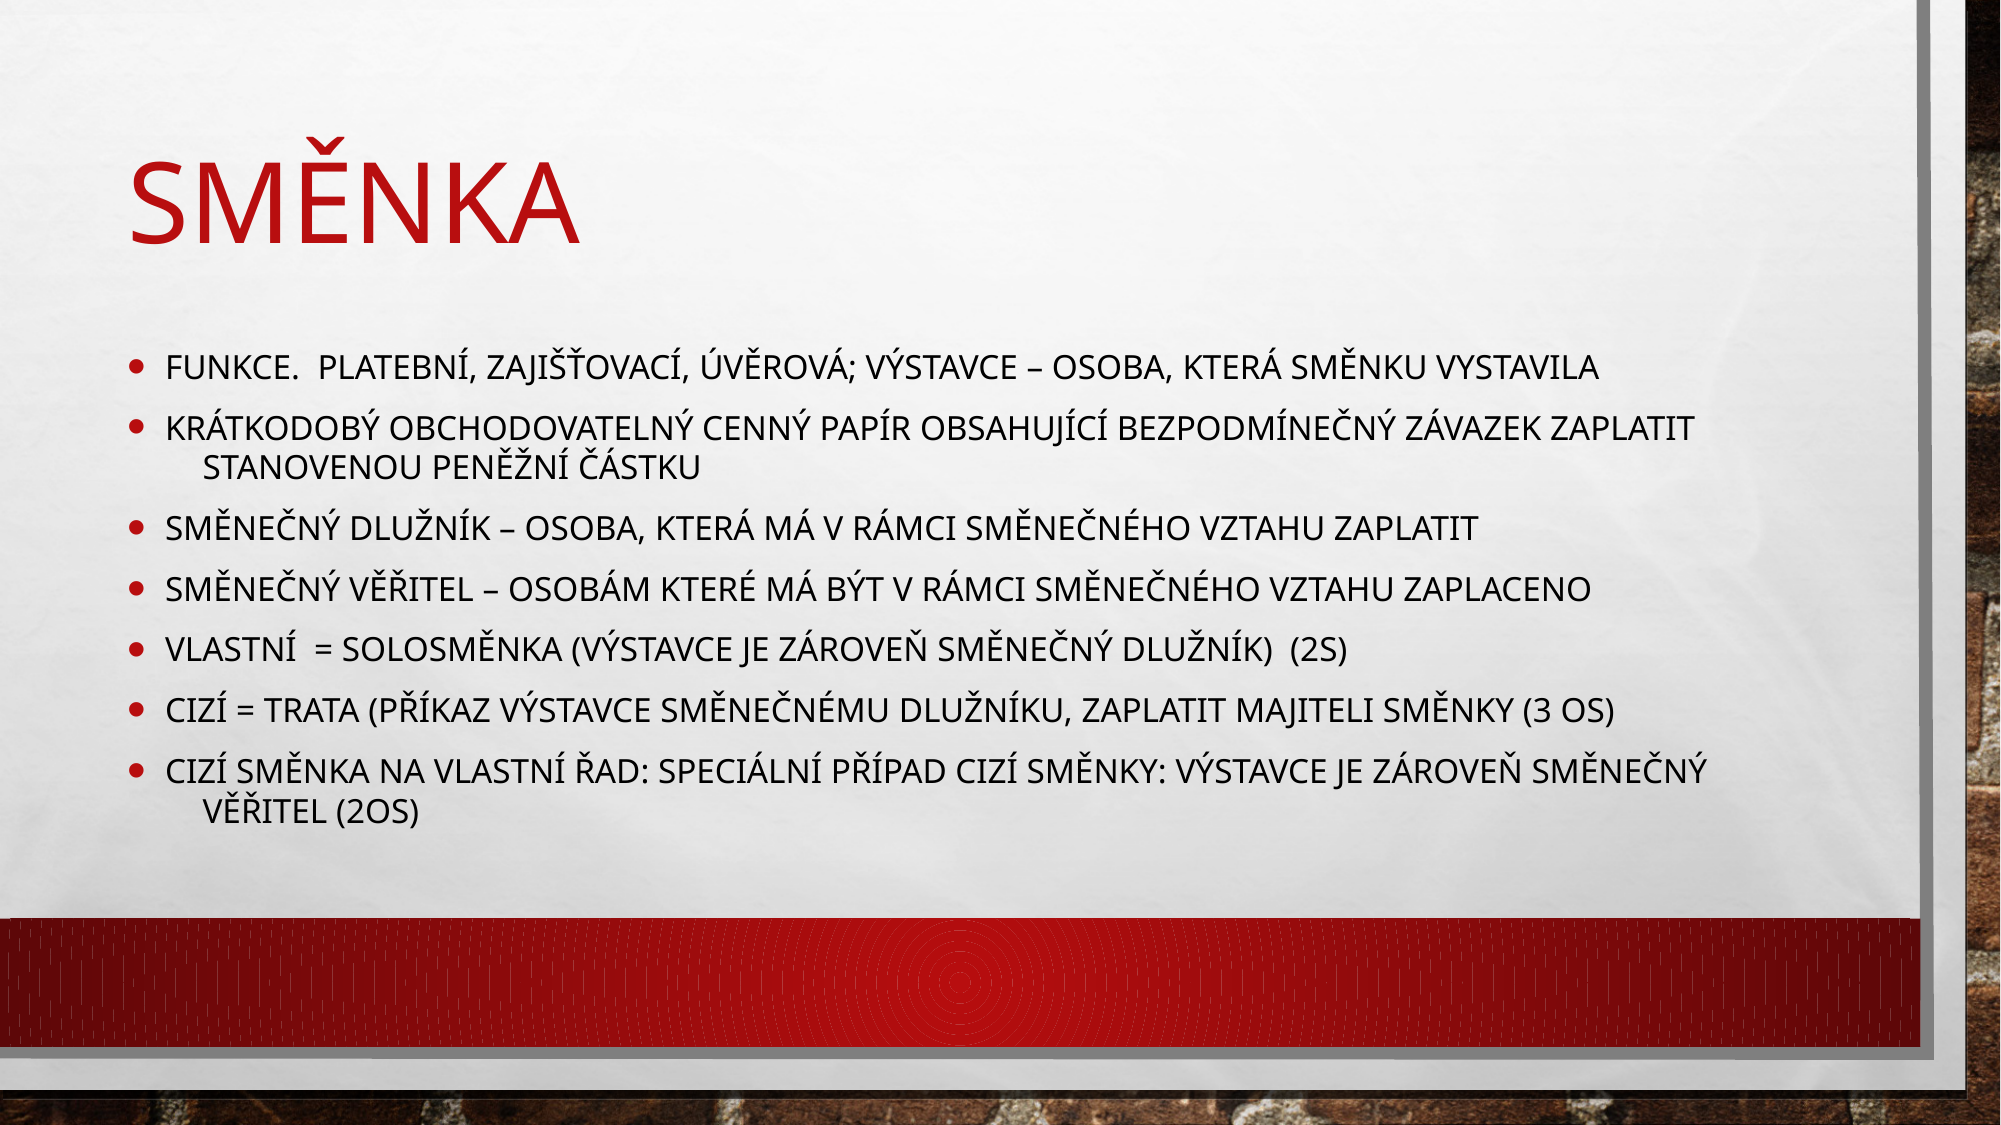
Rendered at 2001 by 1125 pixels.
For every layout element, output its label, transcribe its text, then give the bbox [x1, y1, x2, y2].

title Směnka [112, 112, 1819, 302]
list Funkce. Platební, zajišťovací, úvěrová; Výstavce – osoba, která směnku vystavila Krátkodobý obchodovatelný cenný papír obsahující bezpodmínečný závazek zaplatit stanovenou peněžní částku Směnečný dlužník – osoba, která má v rámci směnečného vztahu zaplatit Směnečný věřitel – osobám které má být v rámci směnečného vztahu zaplaceno Vlastní = solosměnka (výstavce je zároveň směnečný dlužník) (2s) Cizí = trata (příkaz výstavce směnečnému dlužníku, zaplatit majiteli směnky (3 os) Cizí směnka na vlastní řad: speciální případ cizí směnky: výstavce je zároveň směnečný věřitel (2OS) [112, 338, 1818, 882]
